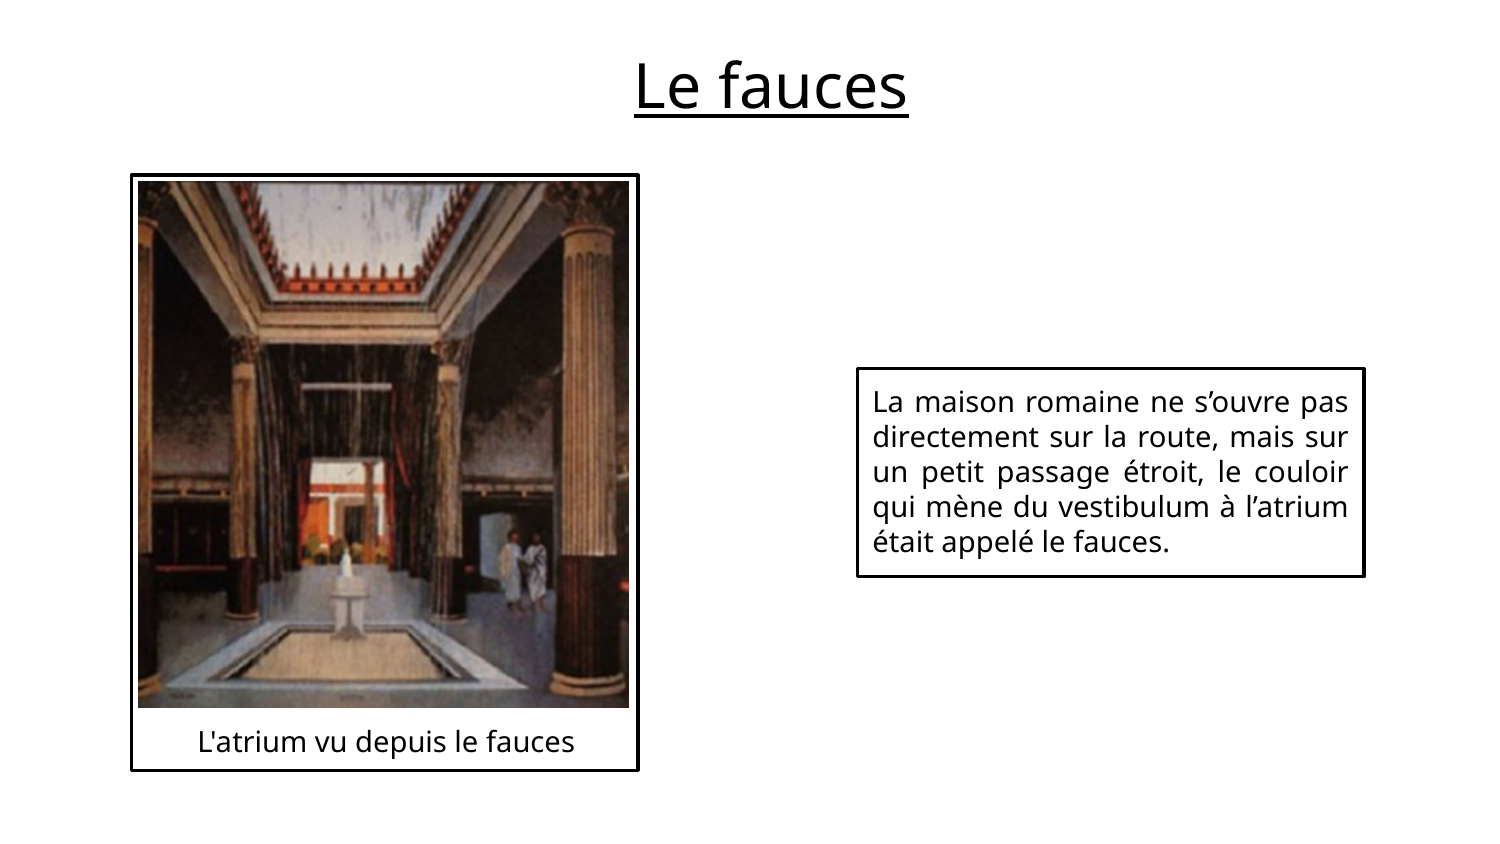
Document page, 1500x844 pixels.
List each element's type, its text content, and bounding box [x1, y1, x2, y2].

text_box L'atrium vu depuis le fauces [132, 708, 640, 771]
picture [138, 181, 629, 708]
text_box Le fauces [149, 40, 1393, 120]
text_box La maison romaine ne s’ouvre pas directement sur la route, mais sur un petit passage étroit, le couloir qui mène du vestibulum à l’atrium était appelé le fauces. [857, 368, 1365, 577]
